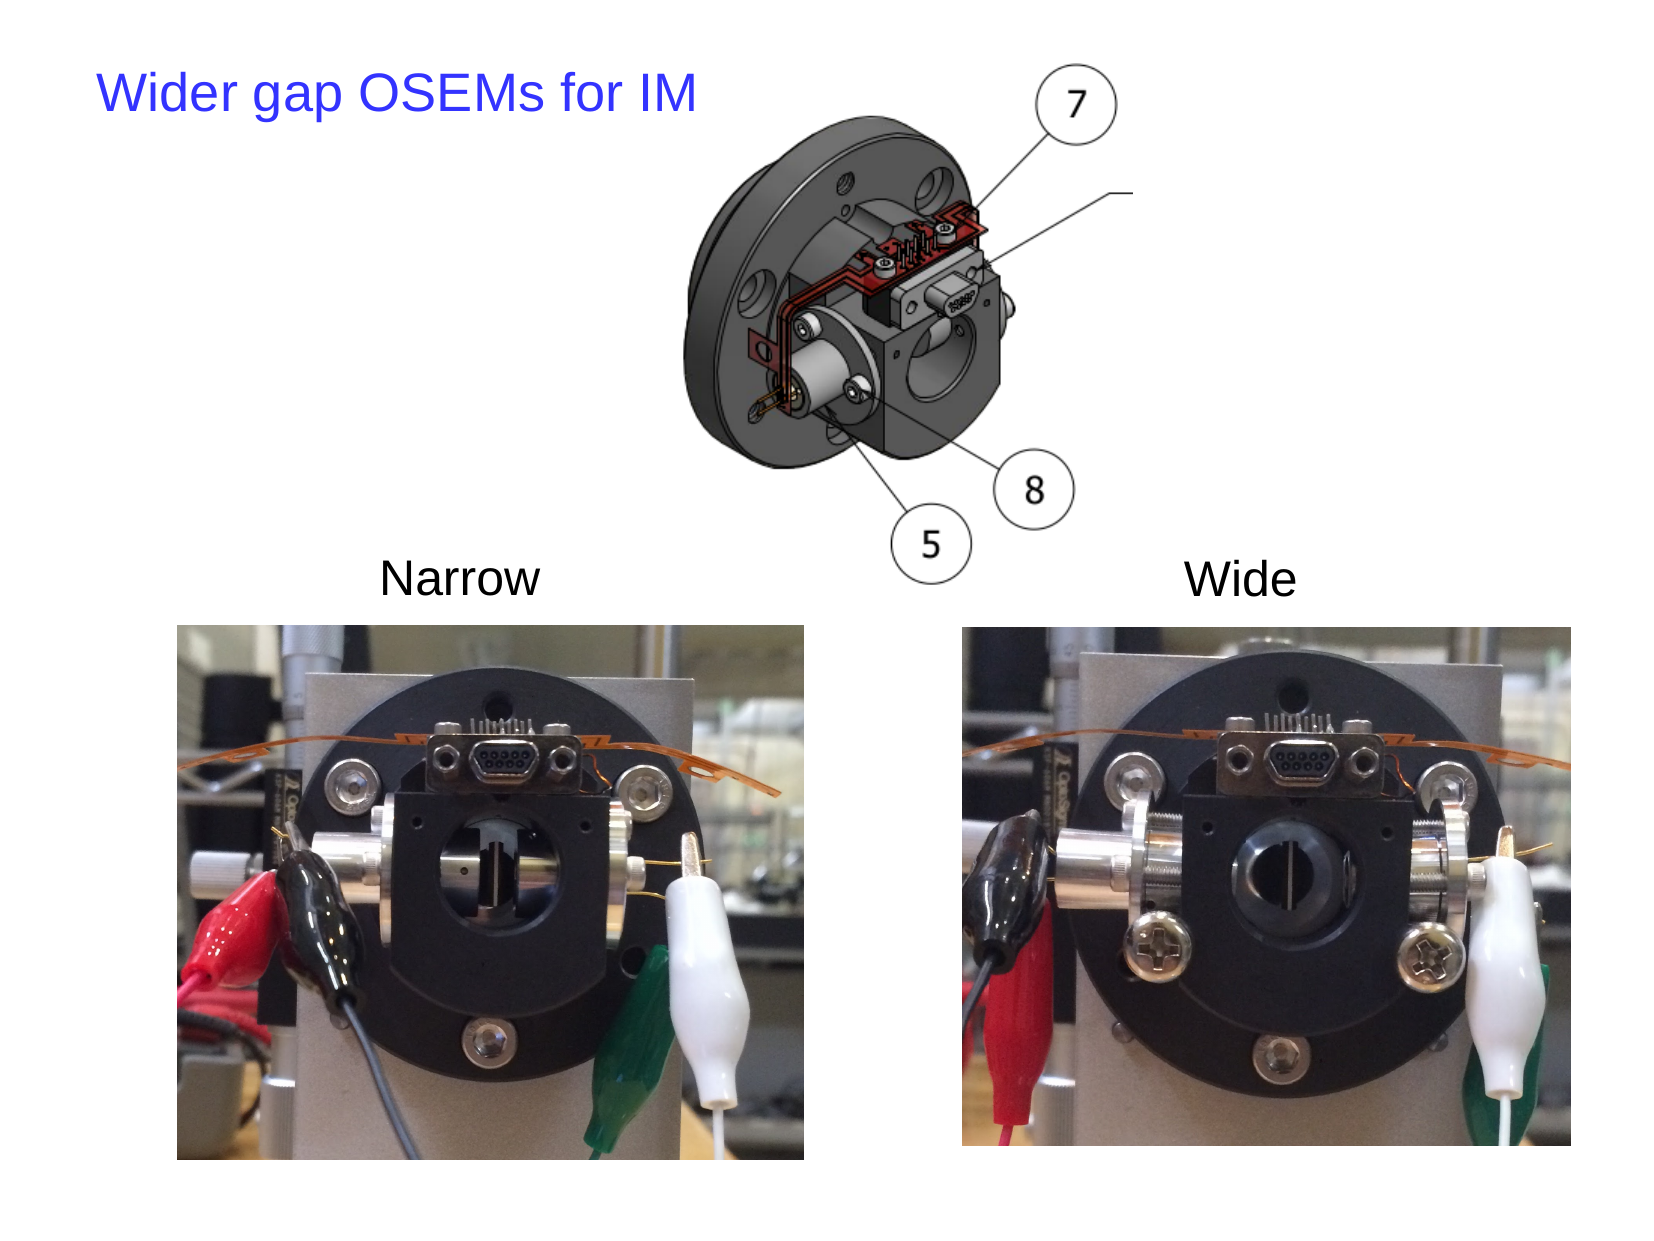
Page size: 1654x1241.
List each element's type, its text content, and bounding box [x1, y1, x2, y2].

picture [962, 627, 1571, 1146]
picture [637, 41, 1133, 621]
text_box Wider gap OSEMs for IM [81, 54, 715, 130]
picture [177, 625, 804, 1160]
text_box Wide [1169, 543, 1313, 615]
text_box Narrow [364, 543, 556, 614]
